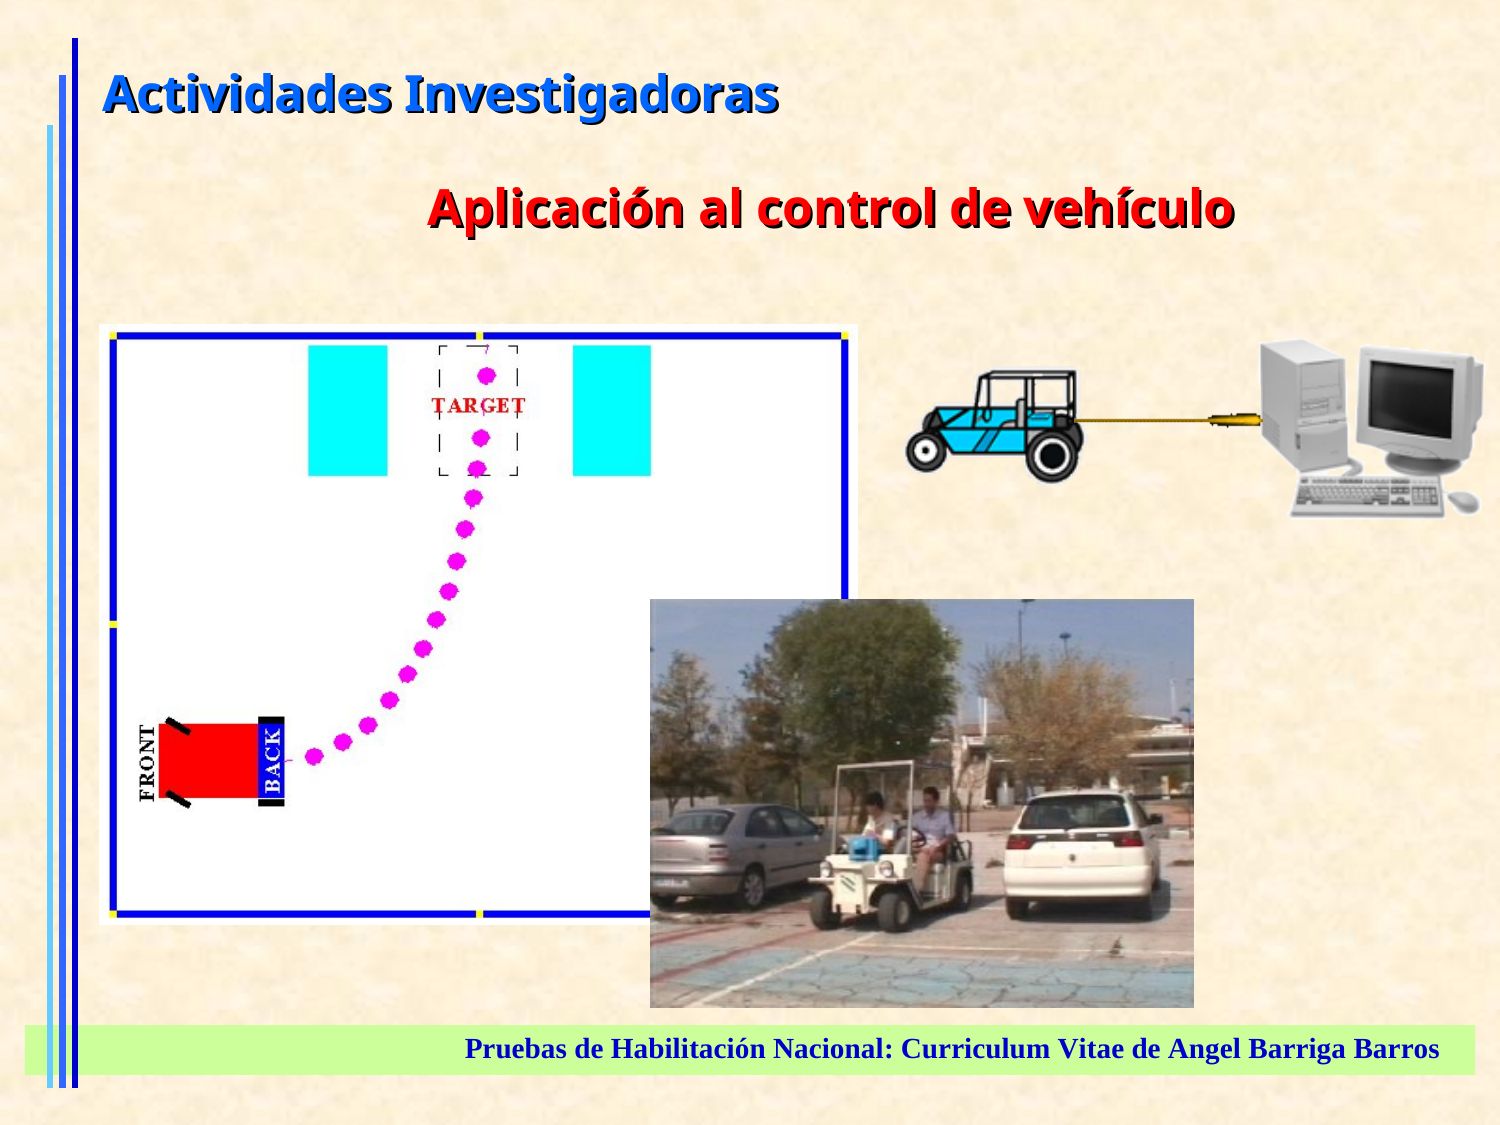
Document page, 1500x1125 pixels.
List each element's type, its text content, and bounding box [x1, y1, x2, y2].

text_box Actividades Investigadoras [87, 49, 794, 134]
text_box Aplicación al control de vehículo [312, 137, 1351, 275]
picture [0, 0, 1500, 1125]
